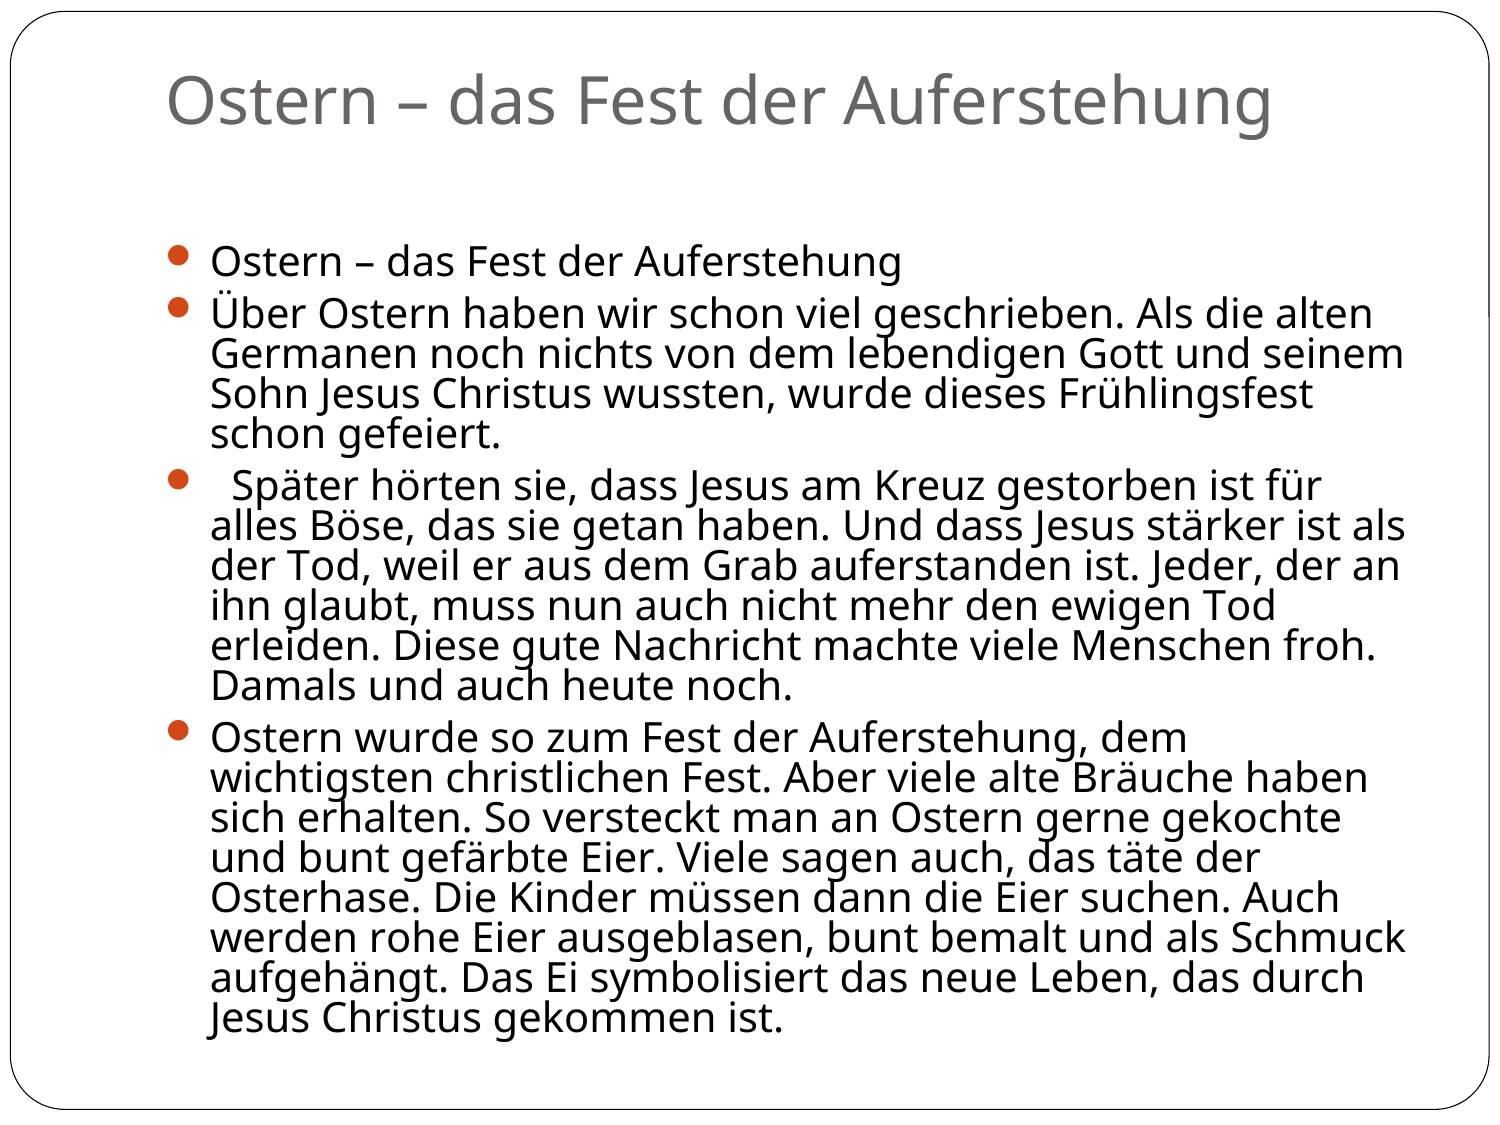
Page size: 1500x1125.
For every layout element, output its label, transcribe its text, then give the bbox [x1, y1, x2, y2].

title Ostern – das Fest der Auferstehung [150, 44, 1426, 233]
list Ostern – das Fest der Auferstehung Über Ostern haben wir schon viel geschrieben. Als die alten Germanen noch nichts von dem lebendigen Gott und seinem Sohn Jesus Christus wussten, wurde dieses Frühlingsfest schon gefeiert. Später hörten sie, dass Jesus am Kreuz gestorben ist für alles Böse, das sie getan haben. Und dass Jesus stärker ist als der Tod, weil er aus dem Grab auferstanden ist. Jeder, der an ihn glaubt, muss nun auch nicht mehr den ewigen Tod erleiden. Diese gute Nachricht machte viele Menschen froh. Damals und auch heute noch. Ostern wurde so zum Fest der Auferstehung, dem wichtigsten christlichen Fest. Aber viele alte Bräuche haben sich erhalten. So versteckt man an Ostern gerne gekochte und bunt gefärbte Eier. Viele sagen auch, das täte der Osterhase. Die Kinder müssen dann die Eier suchen. Auch werden rohe Eier ausgeblasen, bunt bemalt und als Schmuck aufgehängt. Das Ei symbolisiert das neue Leben, das durch Jesus Christus gekommen ist. [150, 237, 1426, 988]
